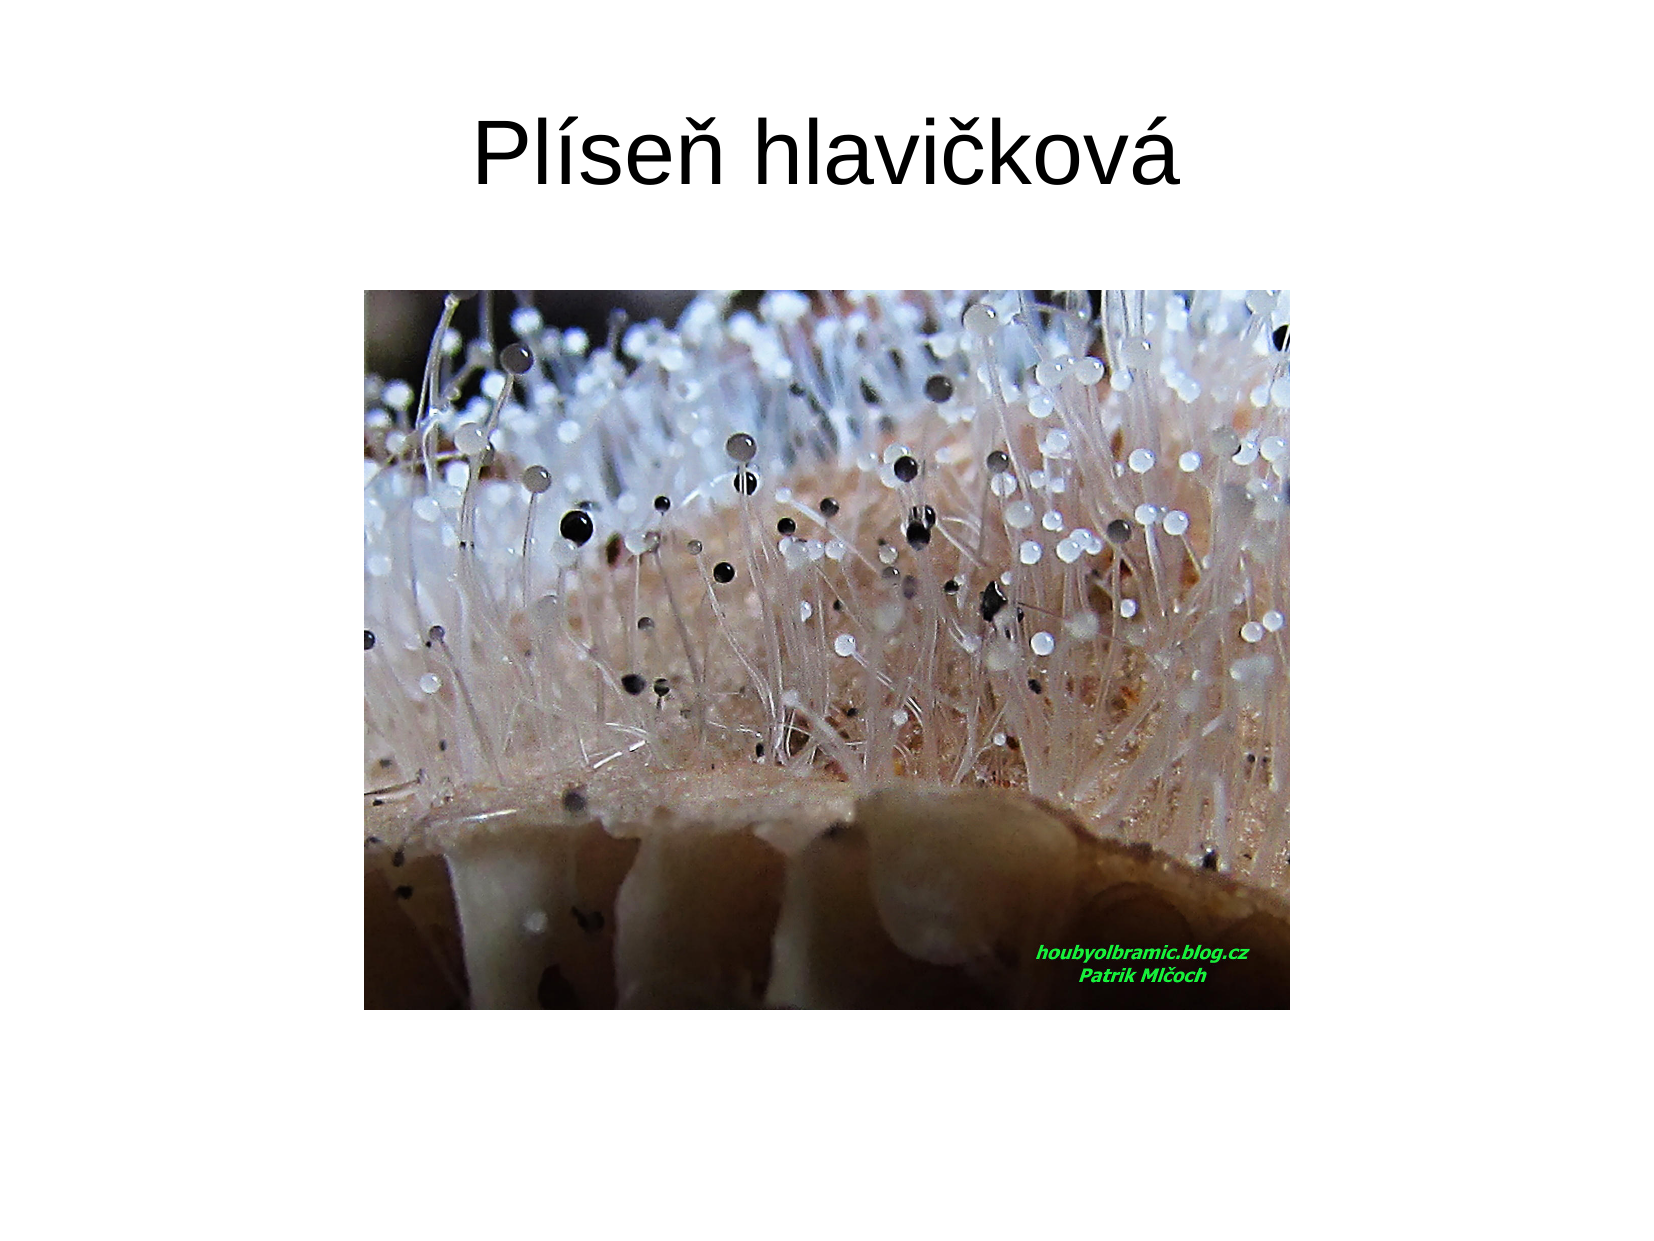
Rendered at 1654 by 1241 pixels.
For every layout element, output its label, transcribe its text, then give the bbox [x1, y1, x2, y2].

picture [364, 290, 1290, 1010]
title Plíseň hlavičková [82, 49, 1571, 257]
